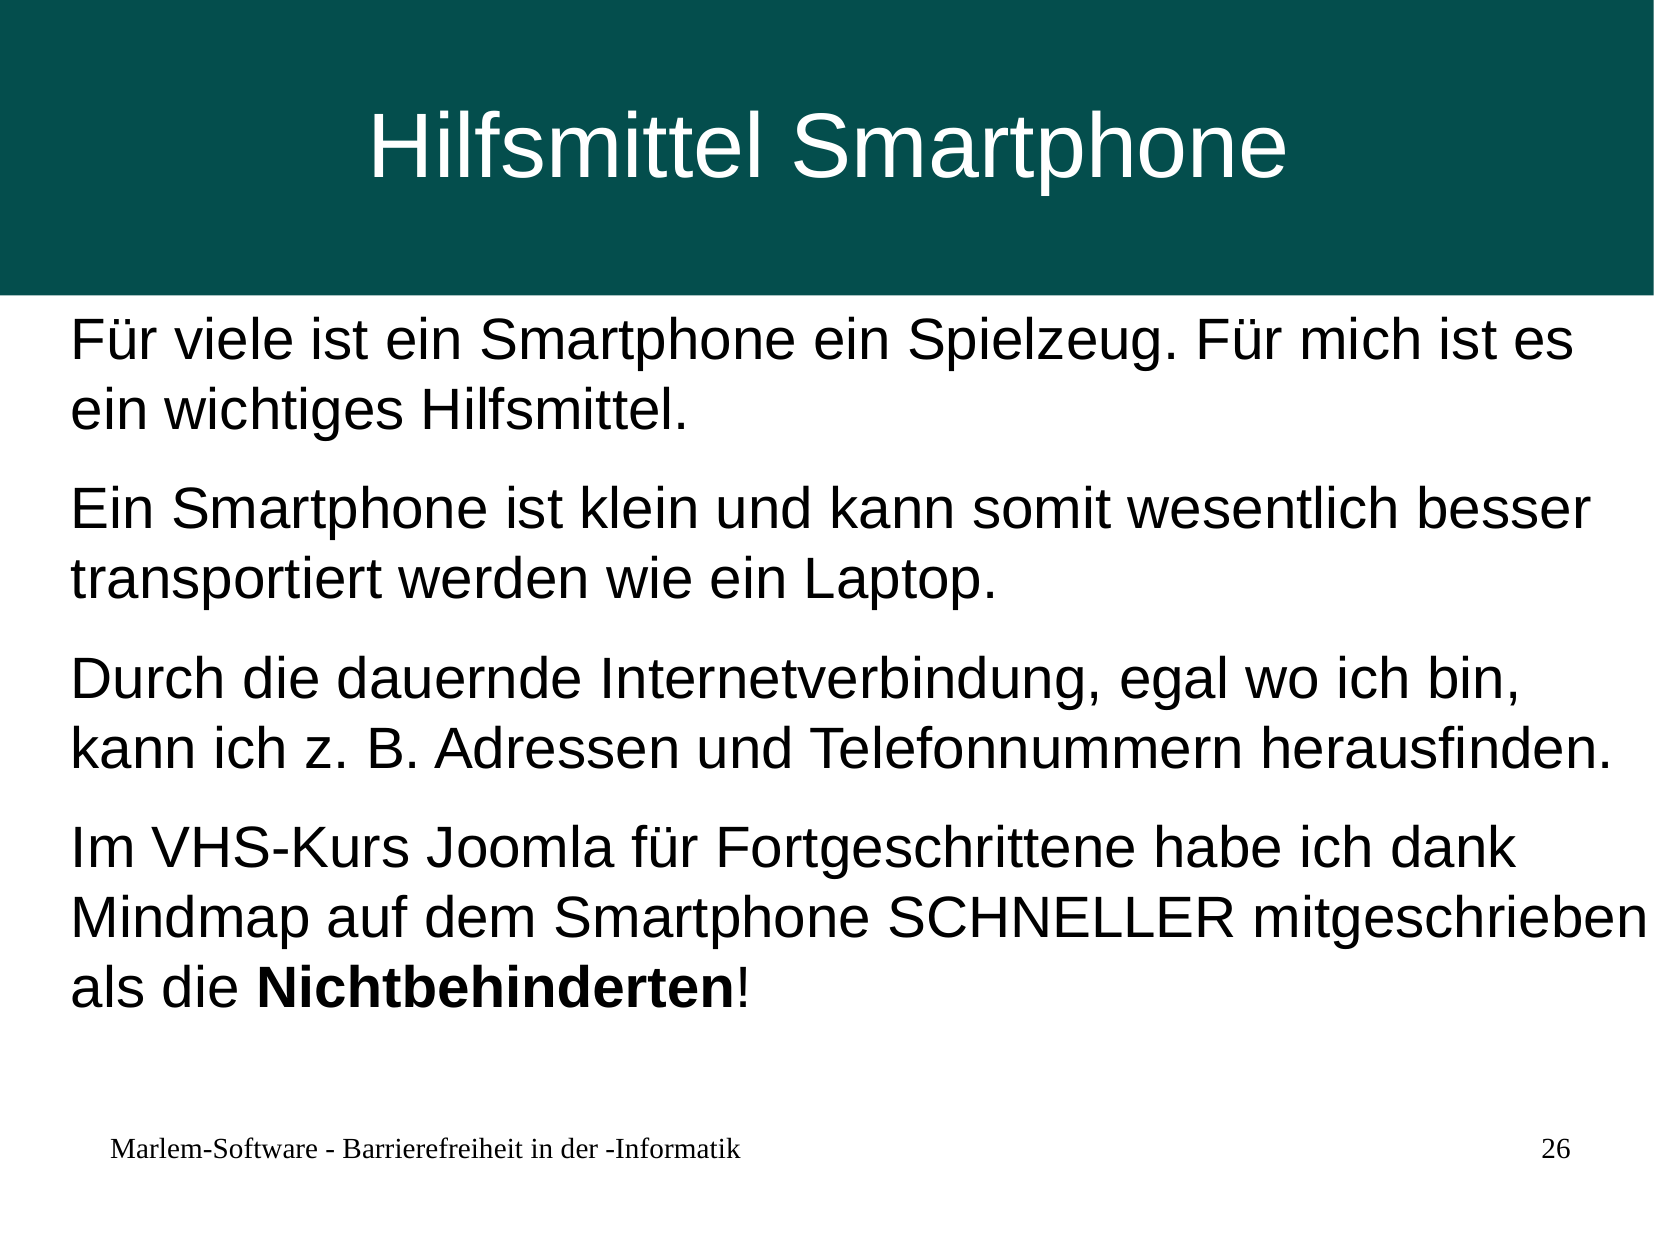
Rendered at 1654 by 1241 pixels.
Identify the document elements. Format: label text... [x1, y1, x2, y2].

title Hilfsmittel Smartphone [0, 0, 1654, 296]
list Für viele ist ein Smartphone ein Spielzeug. Für mich ist es ein wichtiges Hilfsmittel. Ein Smartphone ist klein und kann somit wesentlich besser transportiert werden wie ein Laptop. Durch die dauernde Internetverbindung, egal wo ich bin, kann ich z. B. Adressen und Telefonnummern herausfinden. Im VHS-Kurs Joomla für Fortgeschrittene habe ich dank Mindmap auf dem Smartphone SCHNELLER mitgeschrieben als die Nichtbehinderten! [0, 301, 1654, 1069]
